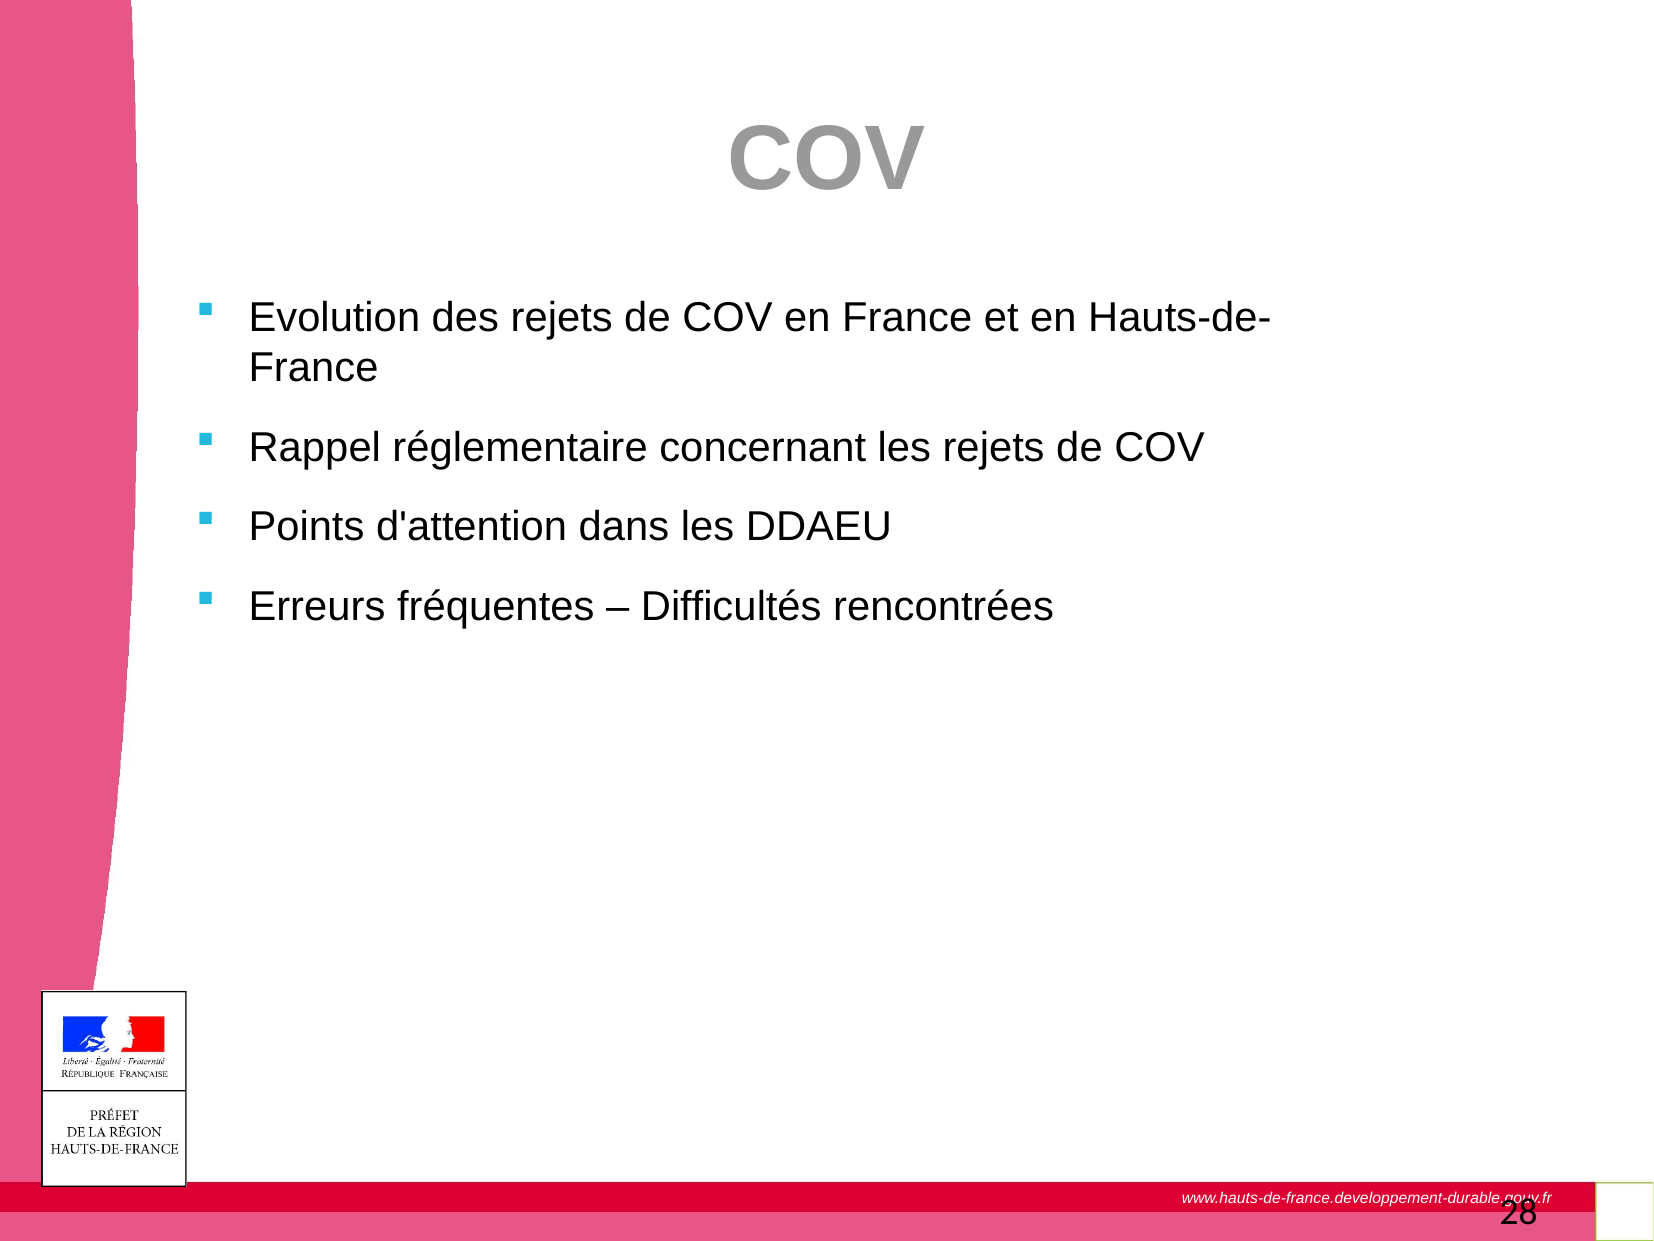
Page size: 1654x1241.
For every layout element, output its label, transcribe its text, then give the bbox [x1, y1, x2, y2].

picture [0, 0, 1654, 1241]
text_box <numéro> [1499, 1186, 1631, 1241]
text_box COV [82, 41, 1571, 265]
text_box Evolution des rejets de COV en France et en Hauts-de-France Rappel réglementaire concernant les rejets de COV Points d'attention dans les DDAEU Erreurs fréquentes – Difficultés rencontrées [179, 290, 1388, 1070]
